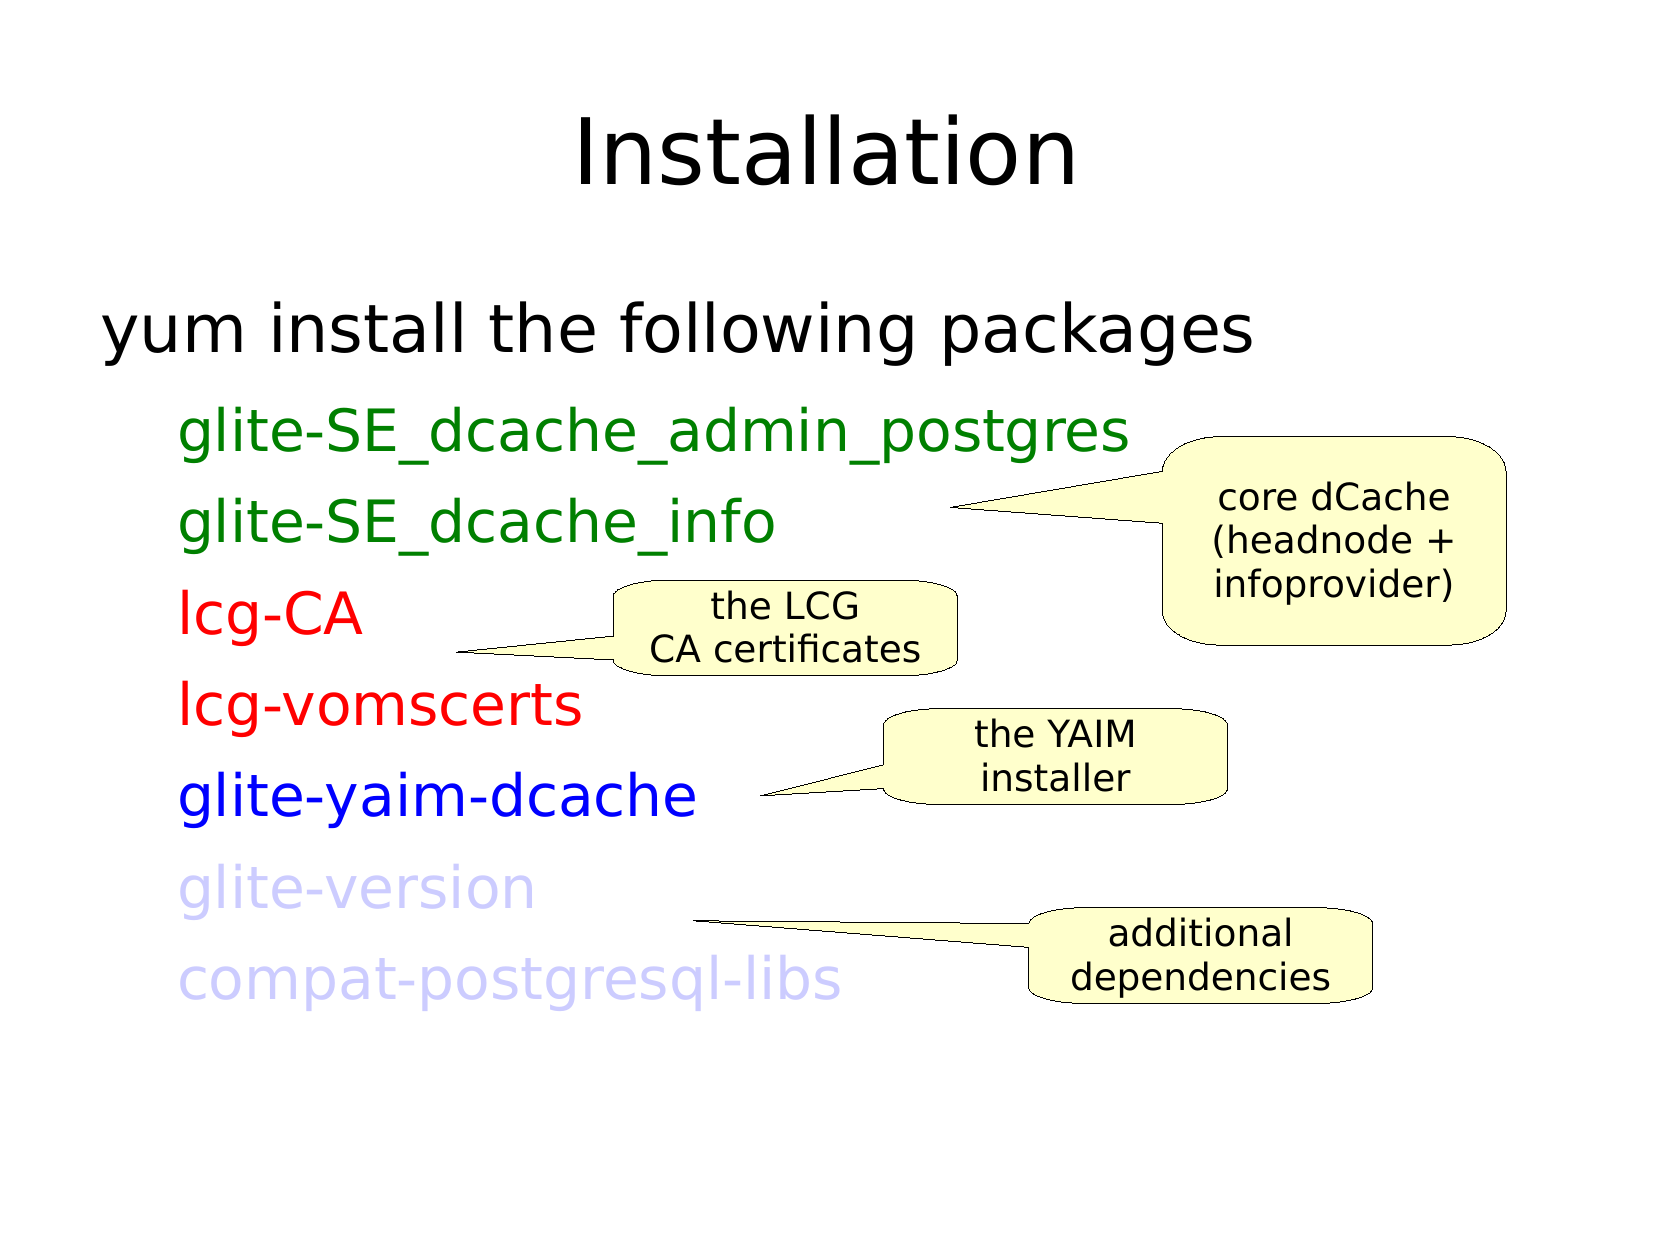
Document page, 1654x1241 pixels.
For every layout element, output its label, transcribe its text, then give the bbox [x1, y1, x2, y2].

text_box the YAIM installer [760, 708, 1228, 805]
text_box core dCache (headnode + infoprovider) [950, 436, 1507, 646]
list yum install the following packages glite-SE_dcache_admin_postgres glite-SE_dcache_info lcg-CA lcg-vomscerts glite-yaim-dcache glite-version compat-postgresql-libs [82, 290, 1571, 1094]
title Installation [82, 56, 1571, 250]
text_box additional dependencies [693, 907, 1373, 1004]
text_box the LCG CA certificates [456, 580, 958, 676]
